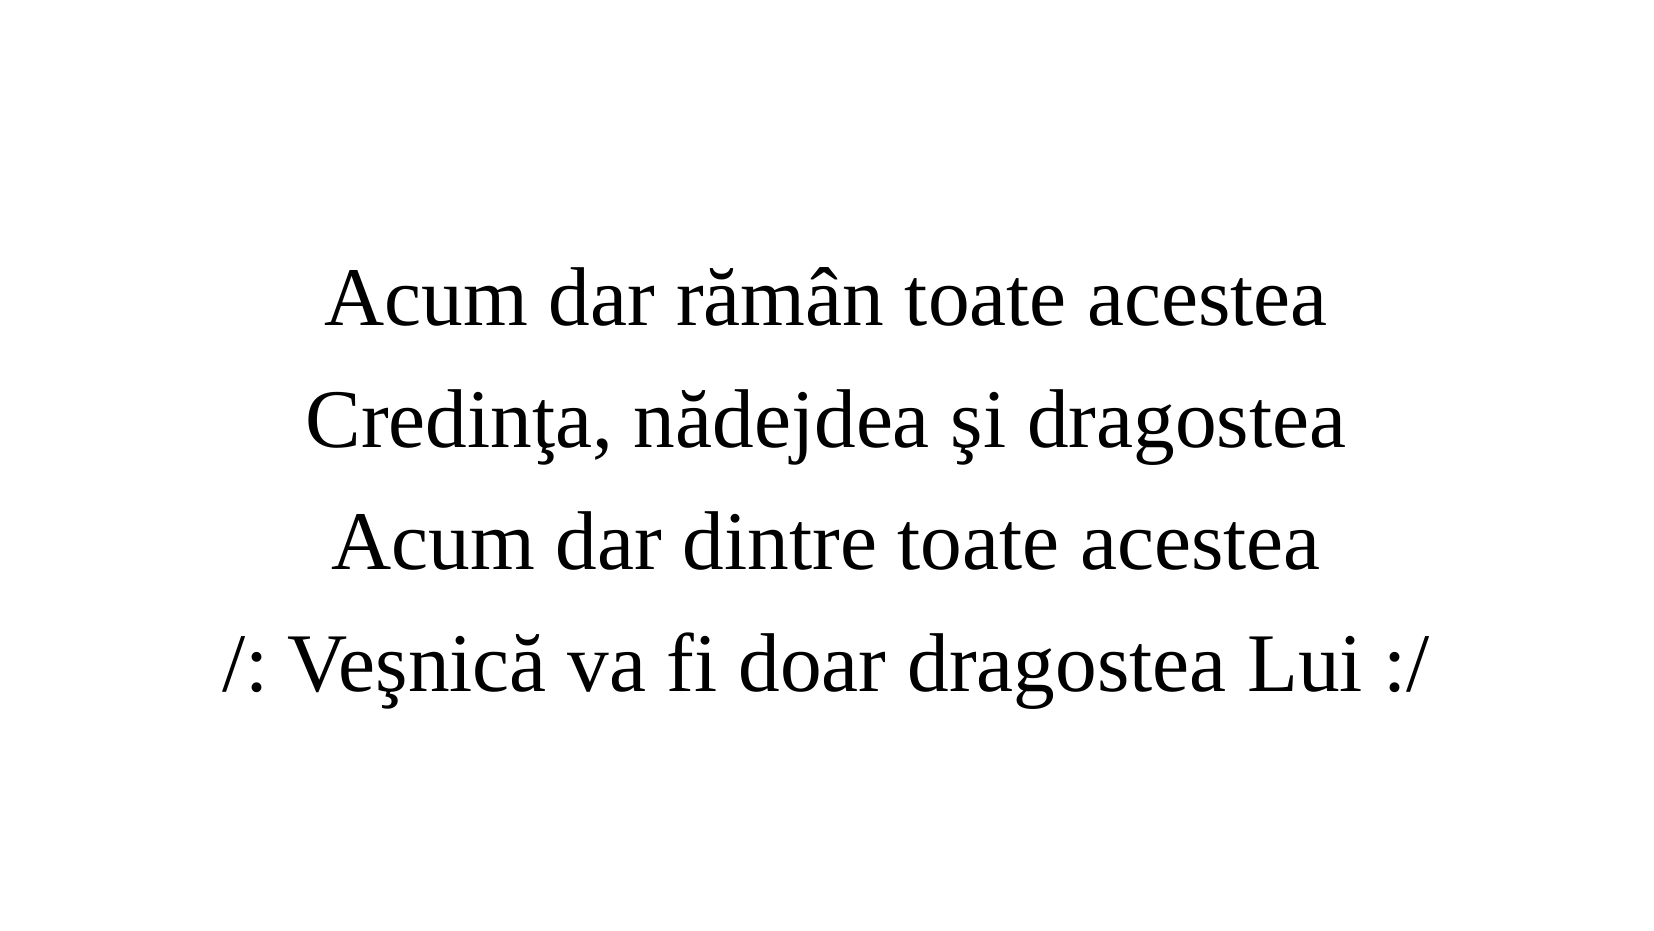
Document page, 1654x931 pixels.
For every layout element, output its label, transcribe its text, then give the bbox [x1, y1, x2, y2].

subtitle Acum dar rămân toate acestea Credinţa, nădejdea şi dragostea Acum dar dintre toate acestea /: Veşnică va fi doar dragostea Lui :/ [118, 238, 1536, 712]
